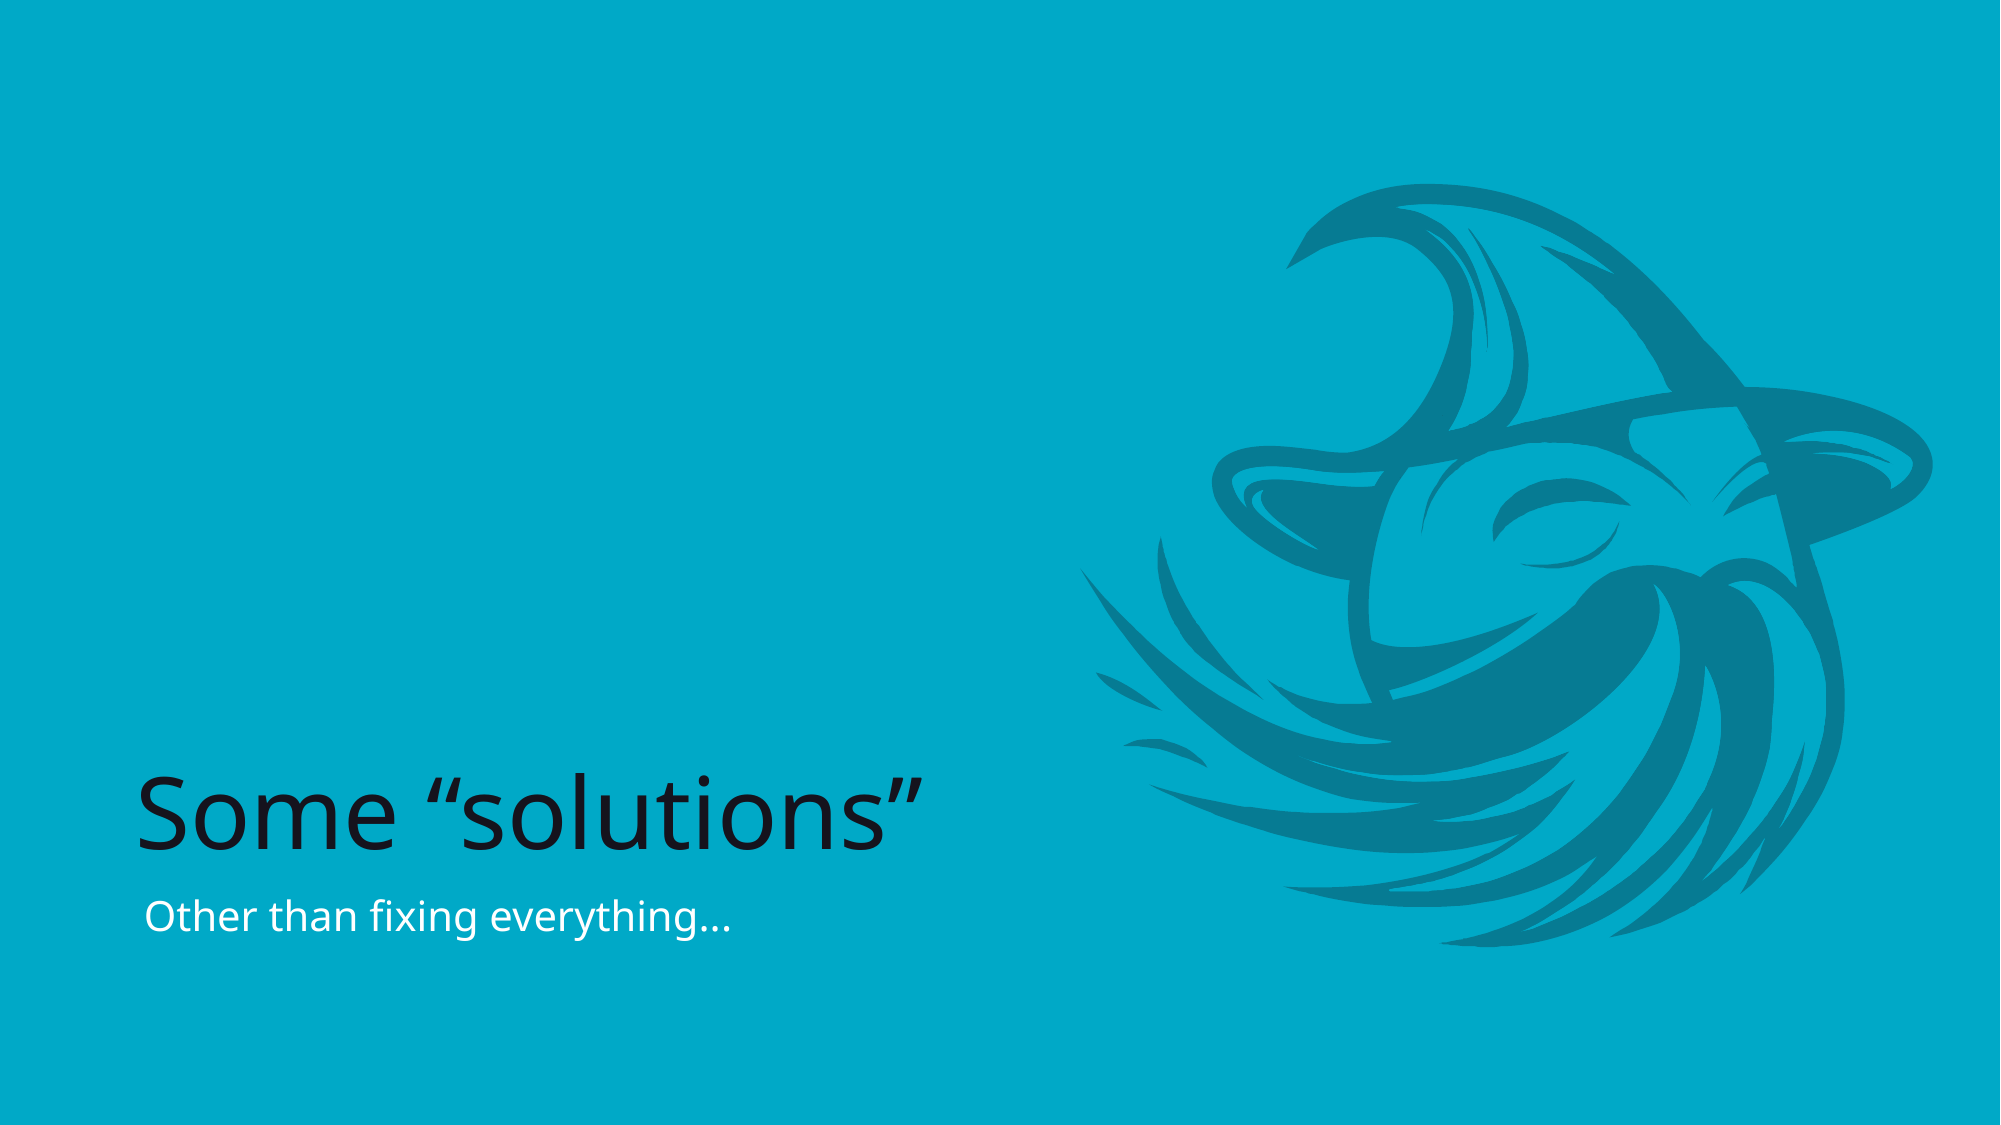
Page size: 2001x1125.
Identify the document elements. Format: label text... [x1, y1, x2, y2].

list Some “solutions” [120, 696, 1766, 861]
list Other than fixing everything... [120, 861, 1766, 957]
